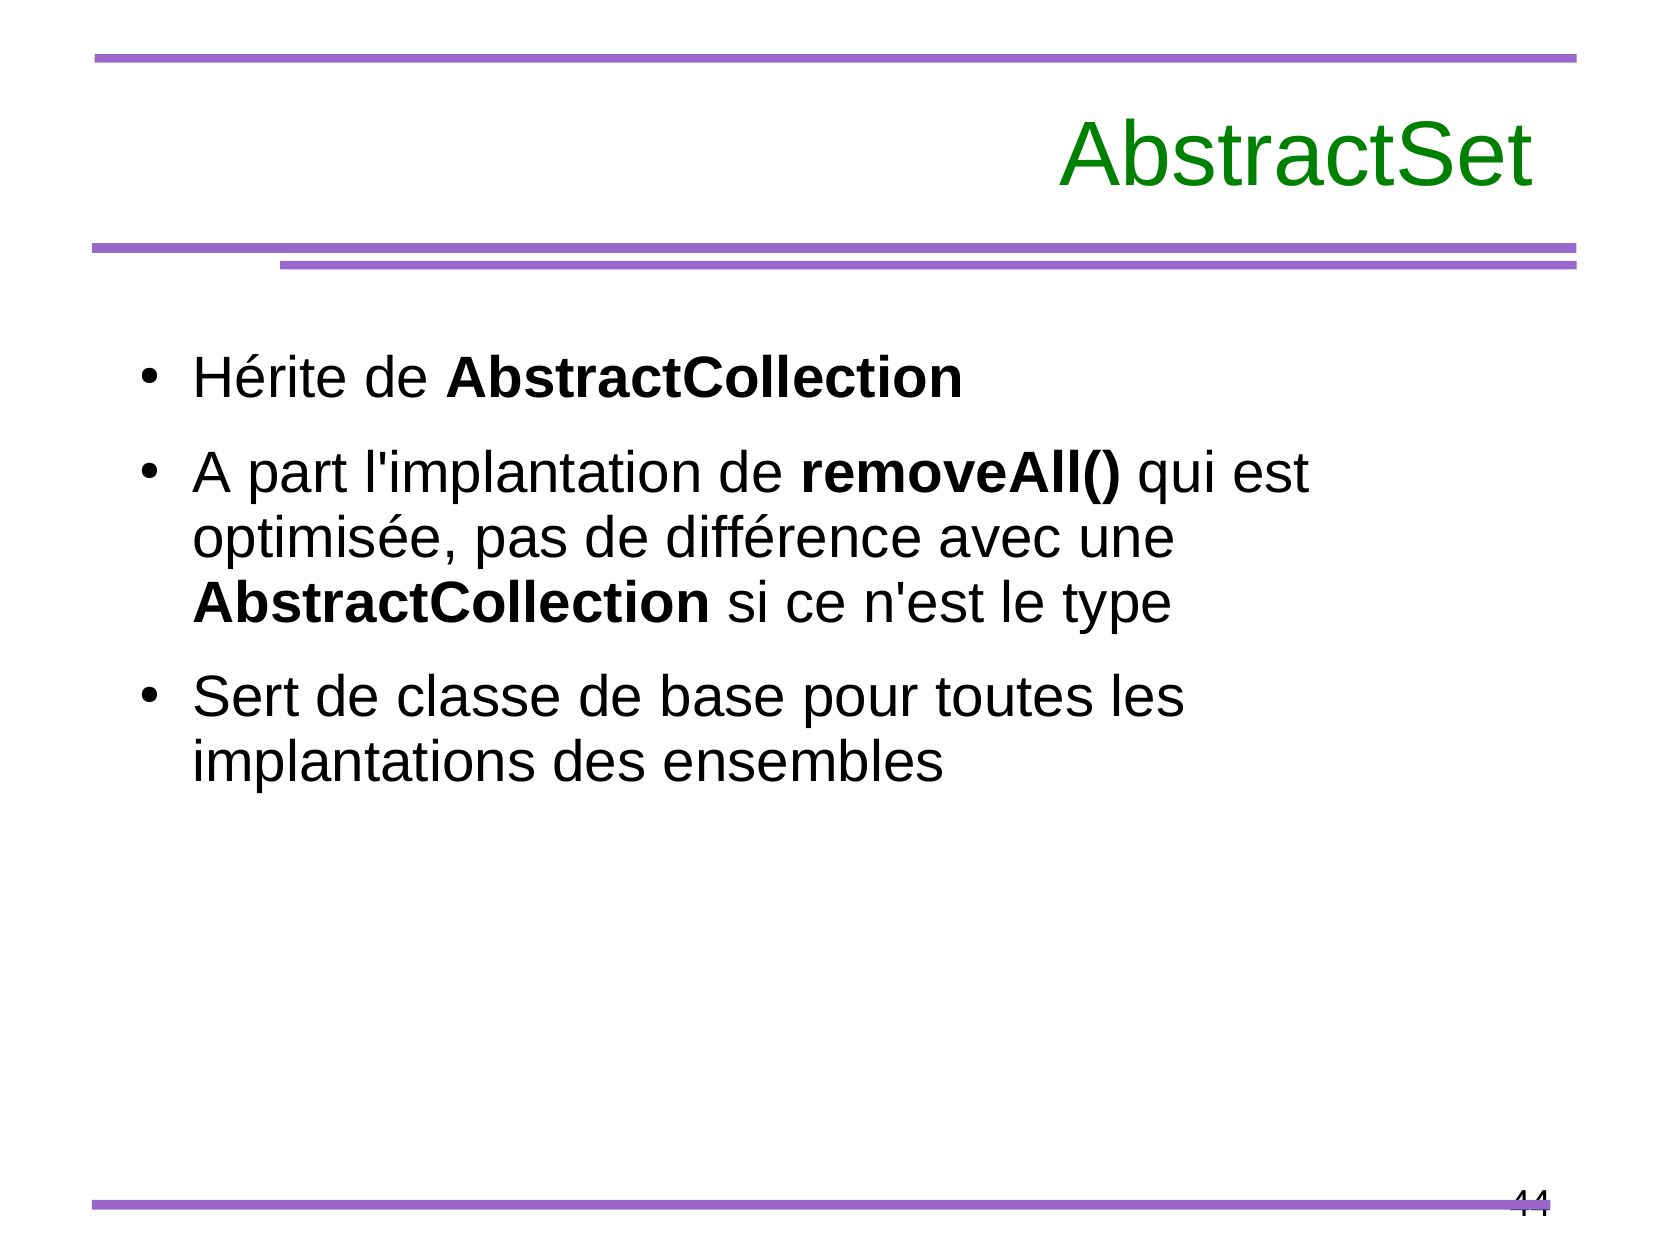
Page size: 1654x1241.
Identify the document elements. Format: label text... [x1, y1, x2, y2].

title AbstractSet [121, 49, 1534, 257]
list Hérite de AbstractCollection A part l'implantation de removeAll() qui est optimisée, pas de différence avec une AbstractCollection si ce n'est le type Sert de classe de base pour toutes les implantations des ensembles [121, 344, 1534, 1127]
